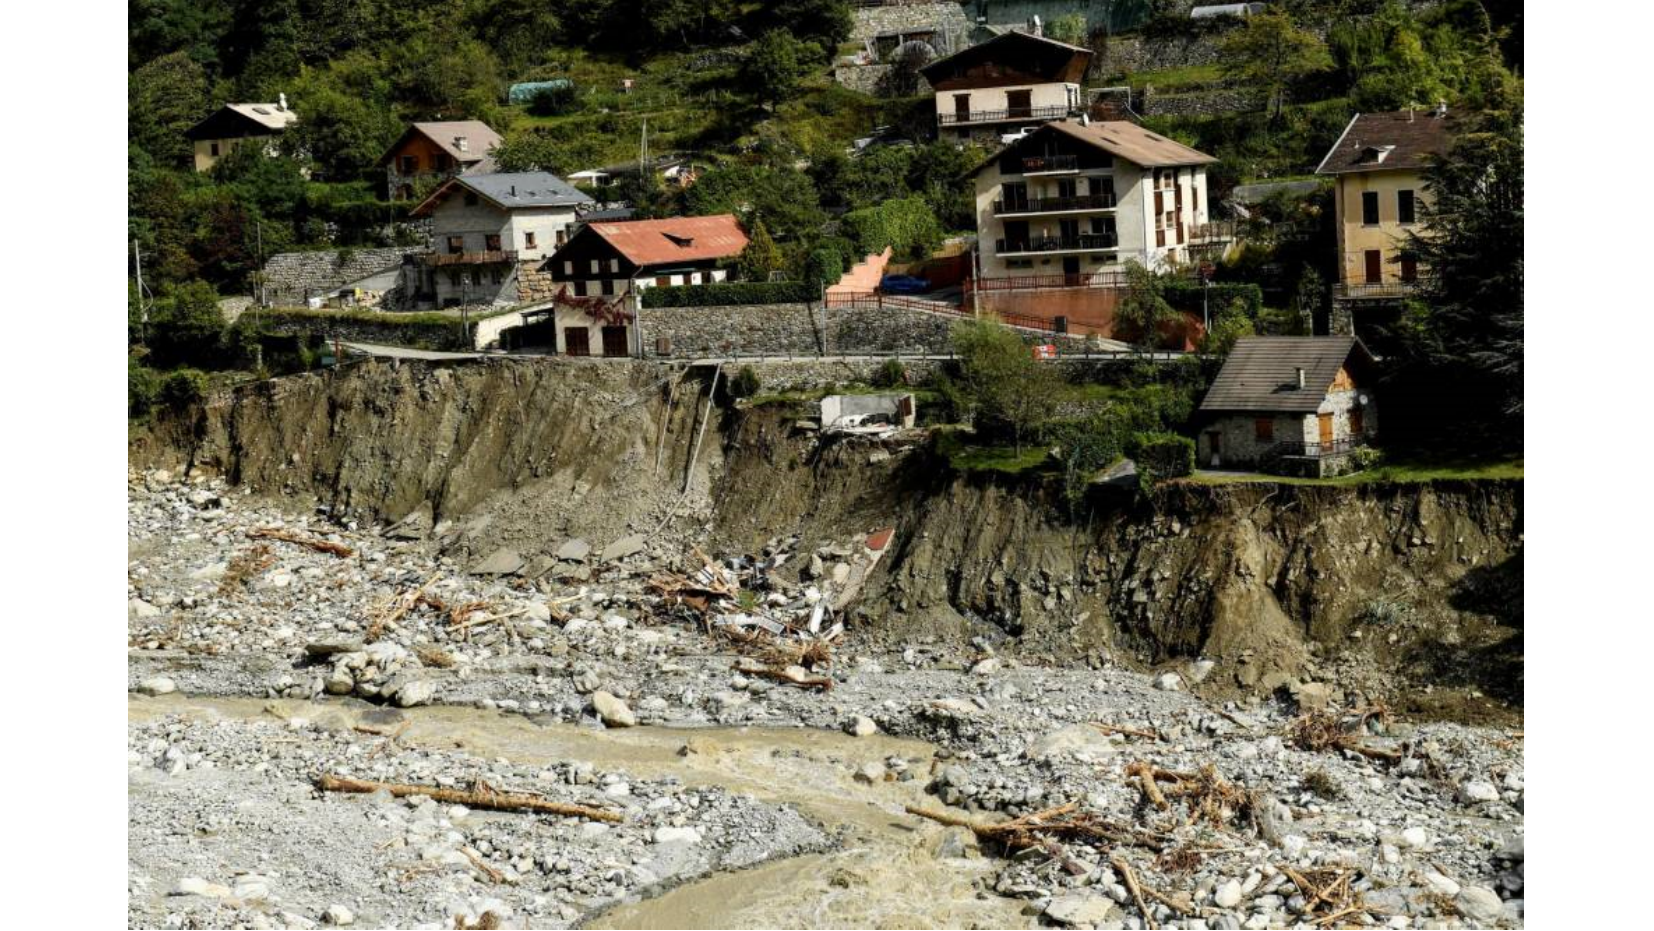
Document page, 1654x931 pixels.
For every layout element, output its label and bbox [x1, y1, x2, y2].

picture [128, 0, 1524, 930]
